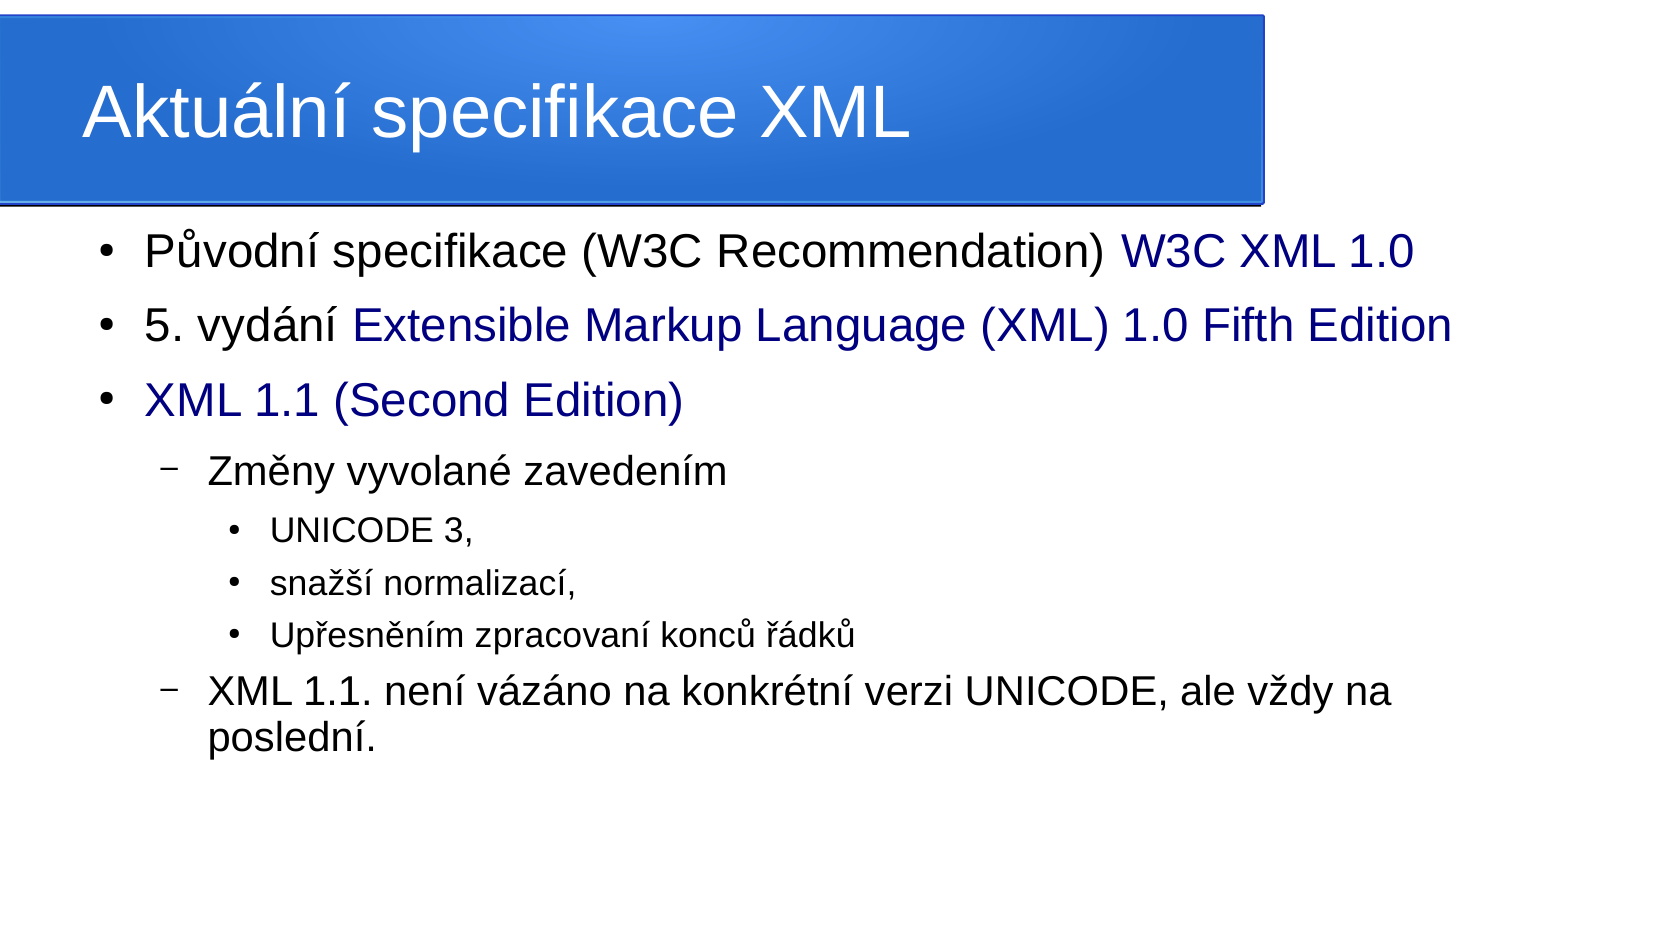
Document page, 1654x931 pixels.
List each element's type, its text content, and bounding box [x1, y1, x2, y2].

list Původní specifikace (W3C Recommendation) W3C XML 1.0 5. vydání Extensible Markup Language (XML) 1.0 Fifth Edition XML 1.1 (Second Edition) Změny vyvolané zavedením UNICODE 3, snažší normalizací, Upřesněním zpracovaní konců řádků XML 1.1. není vázáno na konkrétní verzi UNICODE, ale vždy na poslední. [82, 224, 1571, 764]
title Aktuální specifikace XML [82, 35, 1235, 189]
